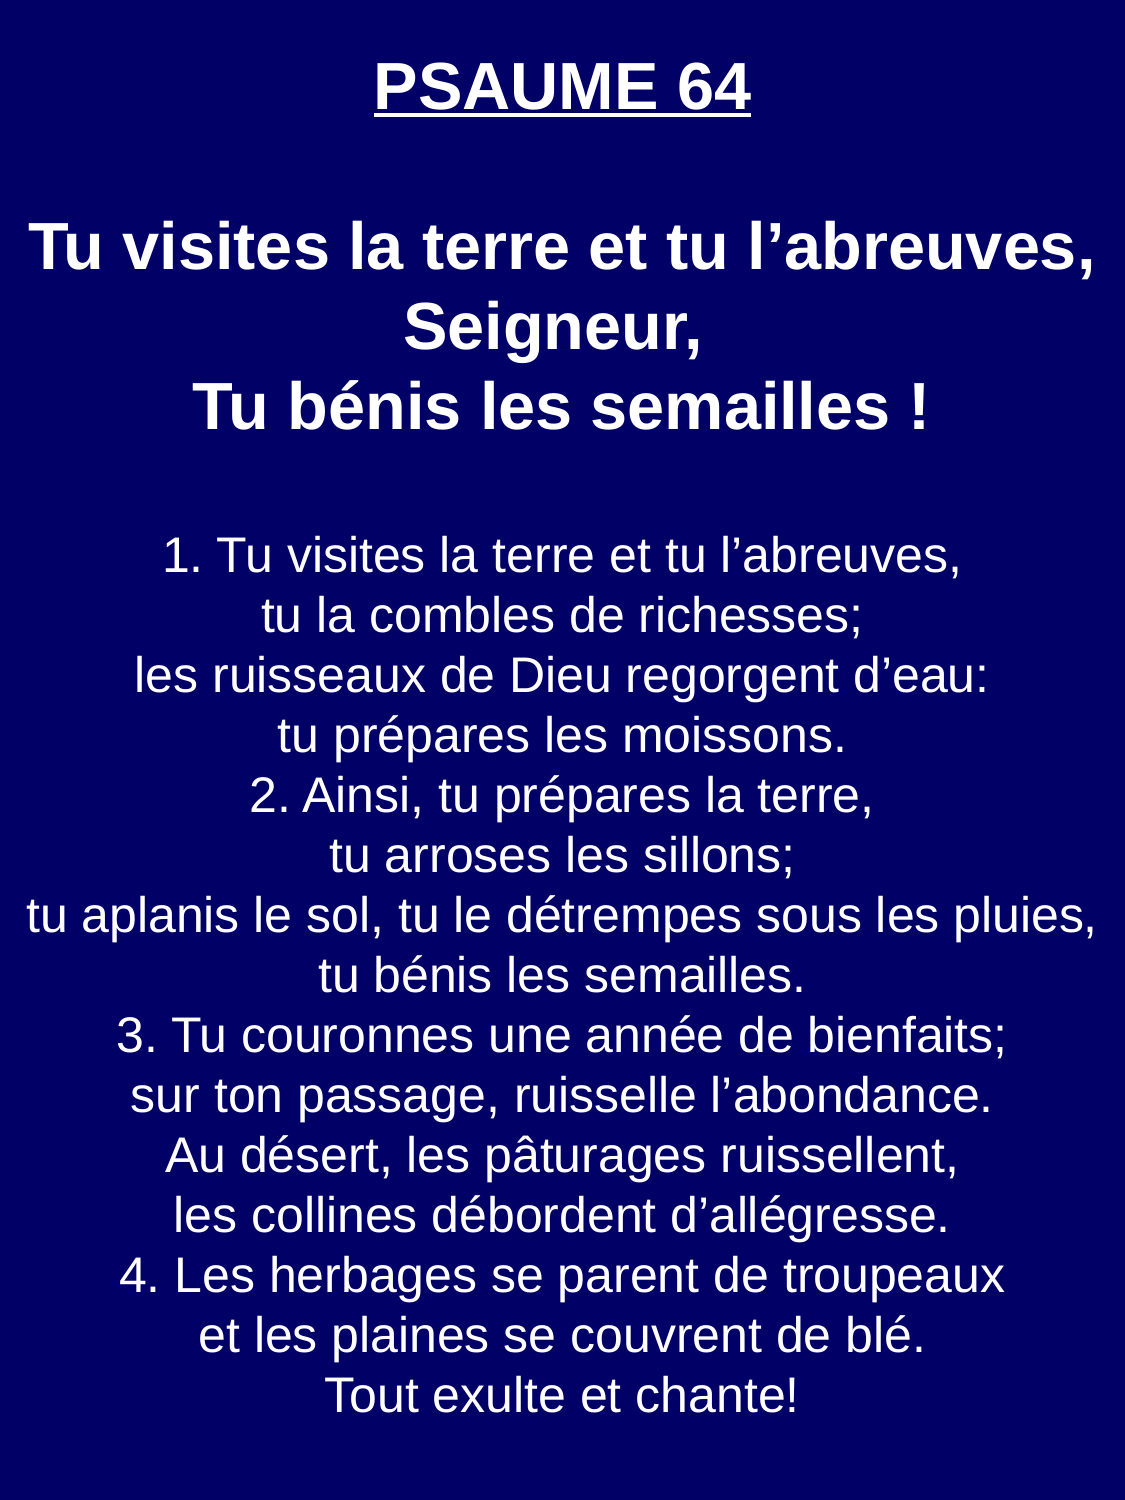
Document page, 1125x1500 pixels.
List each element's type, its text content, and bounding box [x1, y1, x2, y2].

text_box PSAUME 64 Tu visites la terre et tu l’abreuves, Seigneur, Tu bénis les semailles ! 1. Tu visites la terre et tu l’abreuves, tu la combles de richesses; les ruisseaux de Dieu regorgent d’eau: tu prépares les moissons. 2. Ainsi, tu prépares la terre, tu arroses les sillons; tu aplanis le sol, tu le détrempes sous les pluies, tu bénis les semailles. 3. Tu couronnes une année de bienfaits; sur ton passage, ruisselle l’abondance. Au désert, les pâturages ruissellent, les collines débordent d’allégresse. 4. Les herbages se parent de troupeaux et les plaines se couvrent de blé. Tout exulte et chante! [0, 35, 1125, 1072]
